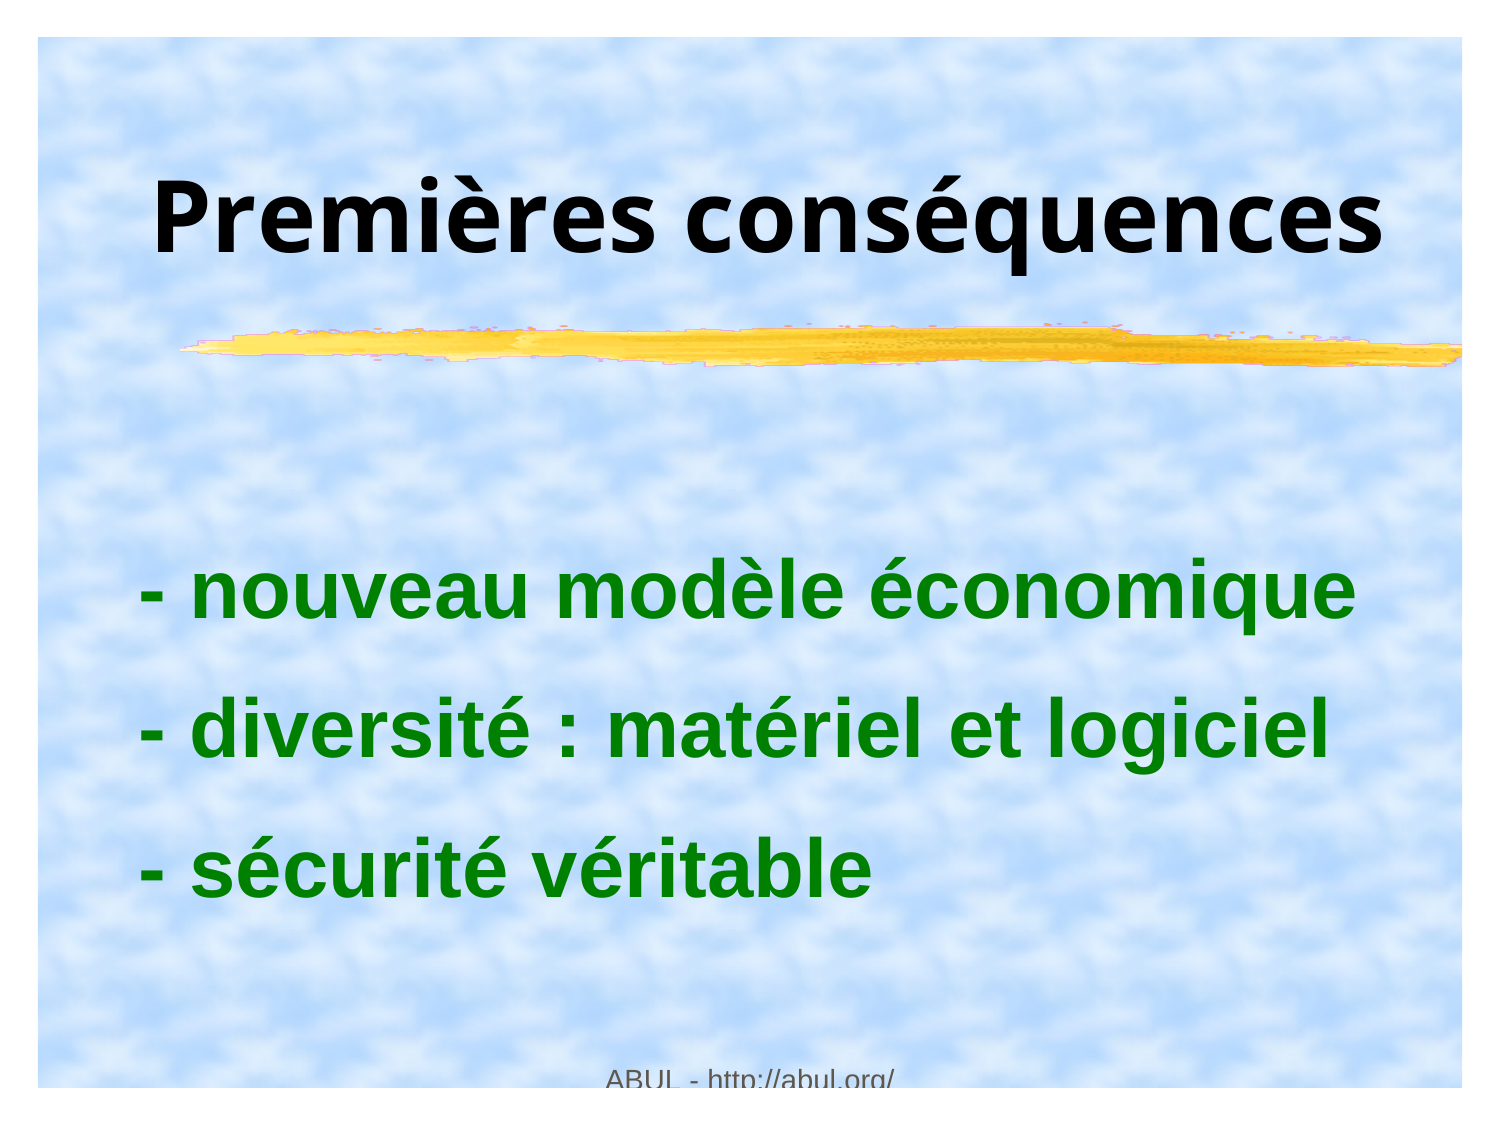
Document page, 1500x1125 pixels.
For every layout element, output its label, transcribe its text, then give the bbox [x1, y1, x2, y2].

picture [728, 1076, 733, 1088]
picture [629, 1072, 638, 1078]
picture [745, 1076, 752, 1088]
picture [848, 1076, 856, 1088]
picture [37, 37, 1463, 90]
text_box Premières conséquences [37, 90, 1463, 338]
picture [611, 1073, 618, 1082]
picture [874, 1076, 882, 1088]
title - nouveau modèle économique - diversité : matériel et logiciel - sécurité véritable [123, 483, 1441, 929]
picture [784, 1082, 791, 1088]
picture [609, 1084, 621, 1088]
picture [37, 338, 1463, 1088]
picture [802, 1076, 809, 1088]
picture [629, 1081, 639, 1088]
picture [712, 1076, 719, 1088]
